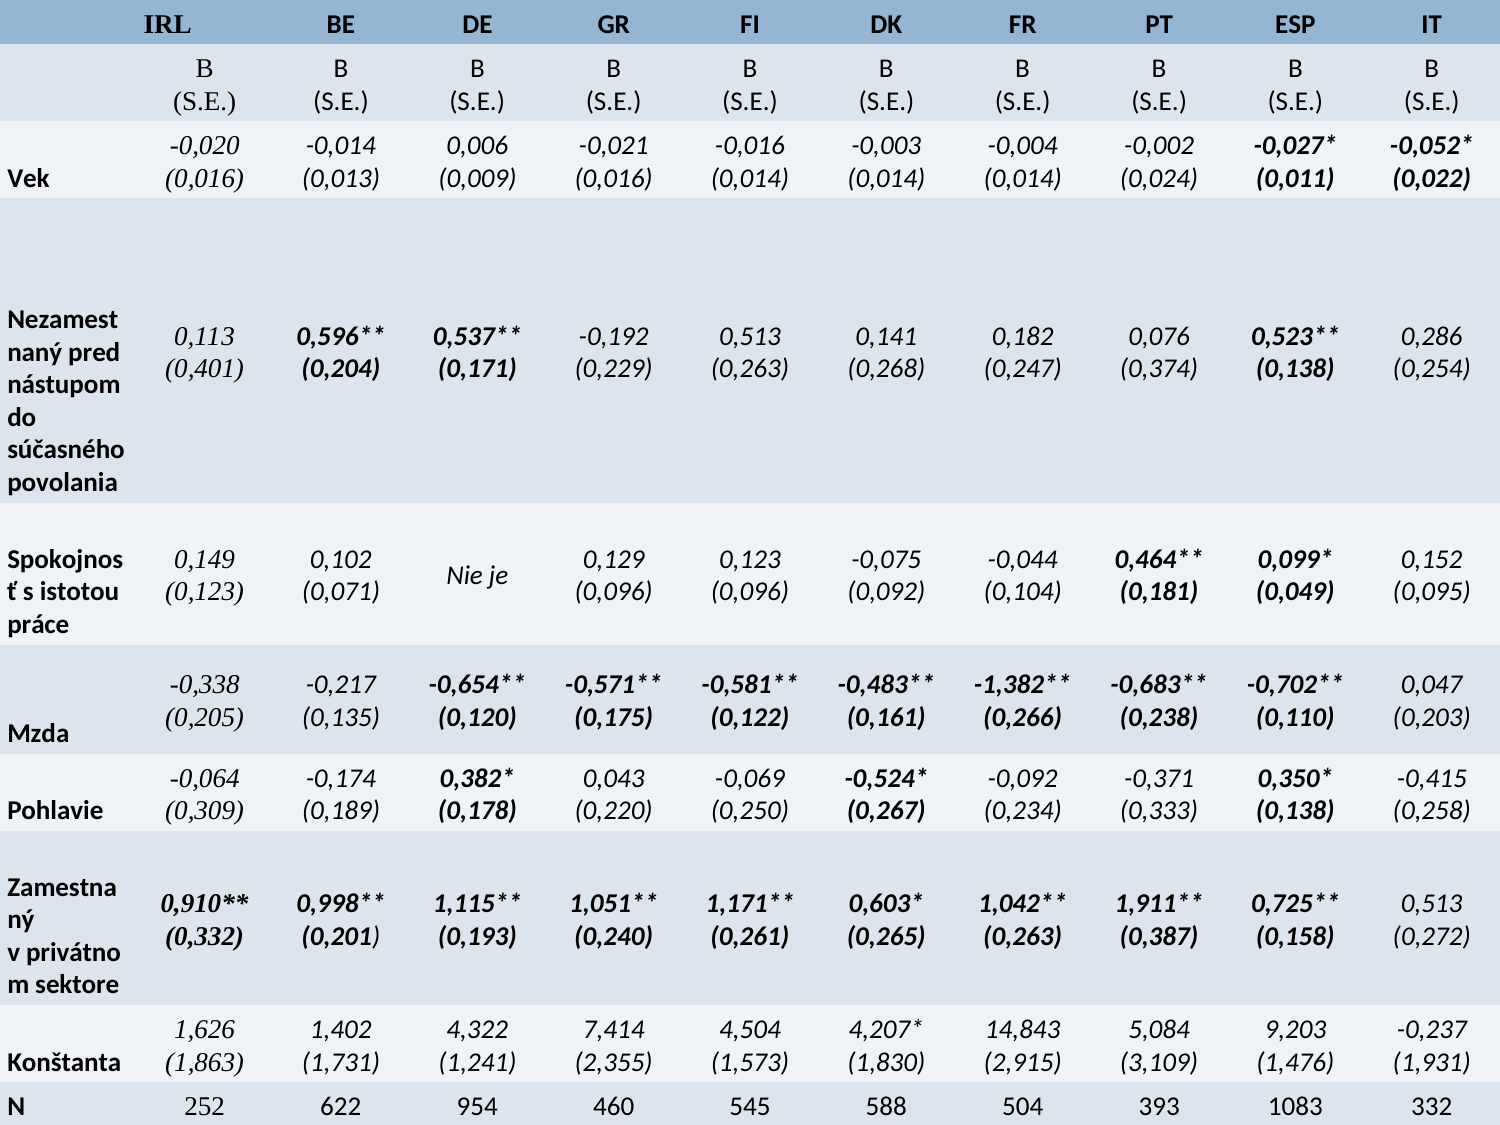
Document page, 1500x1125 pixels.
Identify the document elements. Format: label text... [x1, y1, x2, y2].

table_header DK [818, 0, 954, 44]
table_cell 4,322 (1,241) [409, 1005, 546, 1082]
table_cell 0,102 (0,071) [273, 503, 409, 645]
table_cell 0,382* (0,178) [409, 754, 546, 831]
table_cell B (S.E.) [546, 44, 682, 121]
table_cell B (S.E.) [682, 44, 818, 121]
table_cell Zamestnaný v privátnom sektore [0, 831, 136, 1005]
table_cell 1,115** (0,193) [409, 831, 546, 1005]
table_header BE [273, 0, 409, 44]
table_cell 0,725** (0,158) [1227, 831, 1364, 1005]
table_cell 393 [1091, 1082, 1227, 1125]
table_cell -0,581** (0,122) [682, 645, 818, 754]
table_cell 545 [682, 1082, 818, 1125]
table_cell -0,237 (1,931) [1364, 1005, 1500, 1082]
table_cell -1,382** (0,266) [954, 645, 1091, 754]
table_cell -0,069 (0,250) [682, 754, 818, 831]
table_cell 0,286 (0,254) [1364, 198, 1500, 503]
table_cell N [0, 1082, 136, 1125]
table_cell -0,338 (0,205) [136, 645, 273, 754]
table_cell 1,402 (1,731) [273, 1005, 409, 1082]
table_cell -0,003 (0,014) [818, 121, 954, 198]
table_cell 0,998** (0,201) [273, 831, 409, 1005]
table_cell -0,217 (0,135) [273, 645, 409, 754]
table_cell -0,021 (0,016) [546, 121, 682, 198]
table_cell 0,099* (0,049) [1227, 503, 1364, 645]
table_cell 0,464** (0,181) [1091, 503, 1227, 645]
table_cell 954 [409, 1082, 546, 1125]
table_header IRL [136, 0, 273, 44]
table_cell Mzda [0, 645, 136, 754]
table_cell 1,626 (1,863) [136, 1005, 273, 1082]
table_cell 504 [954, 1082, 1091, 1125]
table_cell 0,141 (0,268) [818, 198, 954, 503]
table_cell B (S.E.) [1091, 44, 1227, 121]
table_cell 0,152 (0,095) [1364, 503, 1500, 645]
table_cell 0,513 (0,272) [1364, 831, 1500, 1005]
table_cell 0,537** (0,171) [409, 198, 546, 503]
table_cell -0,075 (0,092) [818, 503, 954, 645]
table_cell 1,042** (0,263) [954, 831, 1091, 1005]
table_cell Vek [0, 121, 136, 198]
table_header FI [682, 0, 818, 44]
table_cell -0,044 (0,104) [954, 503, 1091, 645]
table_cell 7,414 (2,355) [546, 1005, 682, 1082]
table_cell 0,113 (0,401) [136, 198, 273, 503]
table_cell -0,524* (0,267) [818, 754, 954, 831]
table_cell -0,016 (0,014) [682, 121, 818, 198]
table_cell Konštanta [0, 1005, 136, 1082]
table_cell -0,002 (0,024) [1091, 121, 1227, 198]
table_cell -0,371 (0,333) [1091, 754, 1227, 831]
table_cell -0,571** (0,175) [546, 645, 682, 754]
table_cell Nezamestnaný pred nástupom do súčasného povolania [0, 198, 136, 503]
table_cell 9,203 (1,476) [1227, 1005, 1364, 1082]
table_cell -0,683** (0,238) [1091, 645, 1227, 754]
table_header DE [409, 0, 546, 44]
table_cell -0,052* (0,022) [1364, 121, 1500, 198]
table_cell -0,483** (0,161) [818, 645, 954, 754]
table_cell 460 [546, 1082, 682, 1125]
table_cell B (S.E.) [273, 44, 409, 121]
table_cell Pohlavie [0, 754, 136, 831]
table_cell 0,076 (0,374) [1091, 198, 1227, 503]
table_header FR [954, 0, 1091, 44]
table_cell 0,043 (0,220) [546, 754, 682, 831]
table_cell 14,843 (2,915) [954, 1005, 1091, 1082]
table_cell 4,504 (1,573) [682, 1005, 818, 1082]
table_cell 0,182 (0,247) [954, 198, 1091, 503]
table_cell 0,047 (0,203) [1364, 645, 1500, 754]
table_cell -0,654** (0,120) [409, 645, 546, 754]
table_cell 0,603* (0,265) [818, 831, 954, 1005]
table_cell 1,911** (0,387) [1091, 831, 1227, 1005]
table_cell 4,207* (1,830) [818, 1005, 954, 1082]
table_cell 0,123 (0,096) [682, 503, 818, 645]
table_header [0, 0, 136, 44]
table_cell 622 [273, 1082, 409, 1125]
table_cell 0,149 (0,123) [136, 503, 273, 645]
table_header PT [1091, 0, 1227, 44]
table_cell -0,192 (0,229) [546, 198, 682, 503]
table_cell 0,350* (0,138) [1227, 754, 1364, 831]
table_cell -0,064 (0,309) [136, 754, 273, 831]
table_cell -0,027* (0,011) [1227, 121, 1364, 198]
table_cell 5,084 (3,109) [1091, 1005, 1227, 1082]
table_cell 332 [1364, 1082, 1500, 1125]
table_header GR [546, 0, 682, 44]
table_cell B (S.E.) [954, 44, 1091, 121]
table_header ESP [1227, 0, 1364, 44]
table_cell 0,910** (0,332) [136, 831, 273, 1005]
table_cell B (S.E.) [136, 44, 273, 121]
table_cell 252 [136, 1082, 273, 1125]
table_header IT [1364, 0, 1500, 44]
table_cell 0,596** (0,204) [273, 198, 409, 503]
table_cell -0,092 (0,234) [954, 754, 1091, 831]
table_cell -0,174 (0,189) [273, 754, 409, 831]
table_cell -0,004 (0,014) [954, 121, 1091, 198]
table_cell 0,513 (0,263) [682, 198, 818, 503]
table_cell 588 [818, 1082, 954, 1125]
table_cell Nie je [409, 503, 546, 645]
table_cell 1,051** (0,240) [546, 831, 682, 1005]
table_cell -0,702** (0,110) [1227, 645, 1364, 754]
table_cell 1083 [1227, 1082, 1364, 1125]
table_cell 0,523** (0,138) [1227, 198, 1364, 503]
table_cell 0,129 (0,096) [546, 503, 682, 645]
table_cell B (S.E.) [1227, 44, 1364, 121]
table_cell -0,020 (0,016) [136, 121, 273, 198]
table_cell 0,006 (0,009) [409, 121, 546, 198]
table_cell B (S.E.) [818, 44, 954, 121]
table_cell -0,014 (0,013) [273, 121, 409, 198]
table_cell -0,415 (0,258) [1364, 754, 1500, 831]
table_cell 1,171** (0,261) [682, 831, 818, 1005]
table_cell [0, 44, 136, 121]
table_cell Spokojnosť s istotou práce [0, 503, 136, 645]
table_cell B (S.E.) [1364, 44, 1500, 121]
table_cell B (S.E.) [409, 44, 546, 121]
